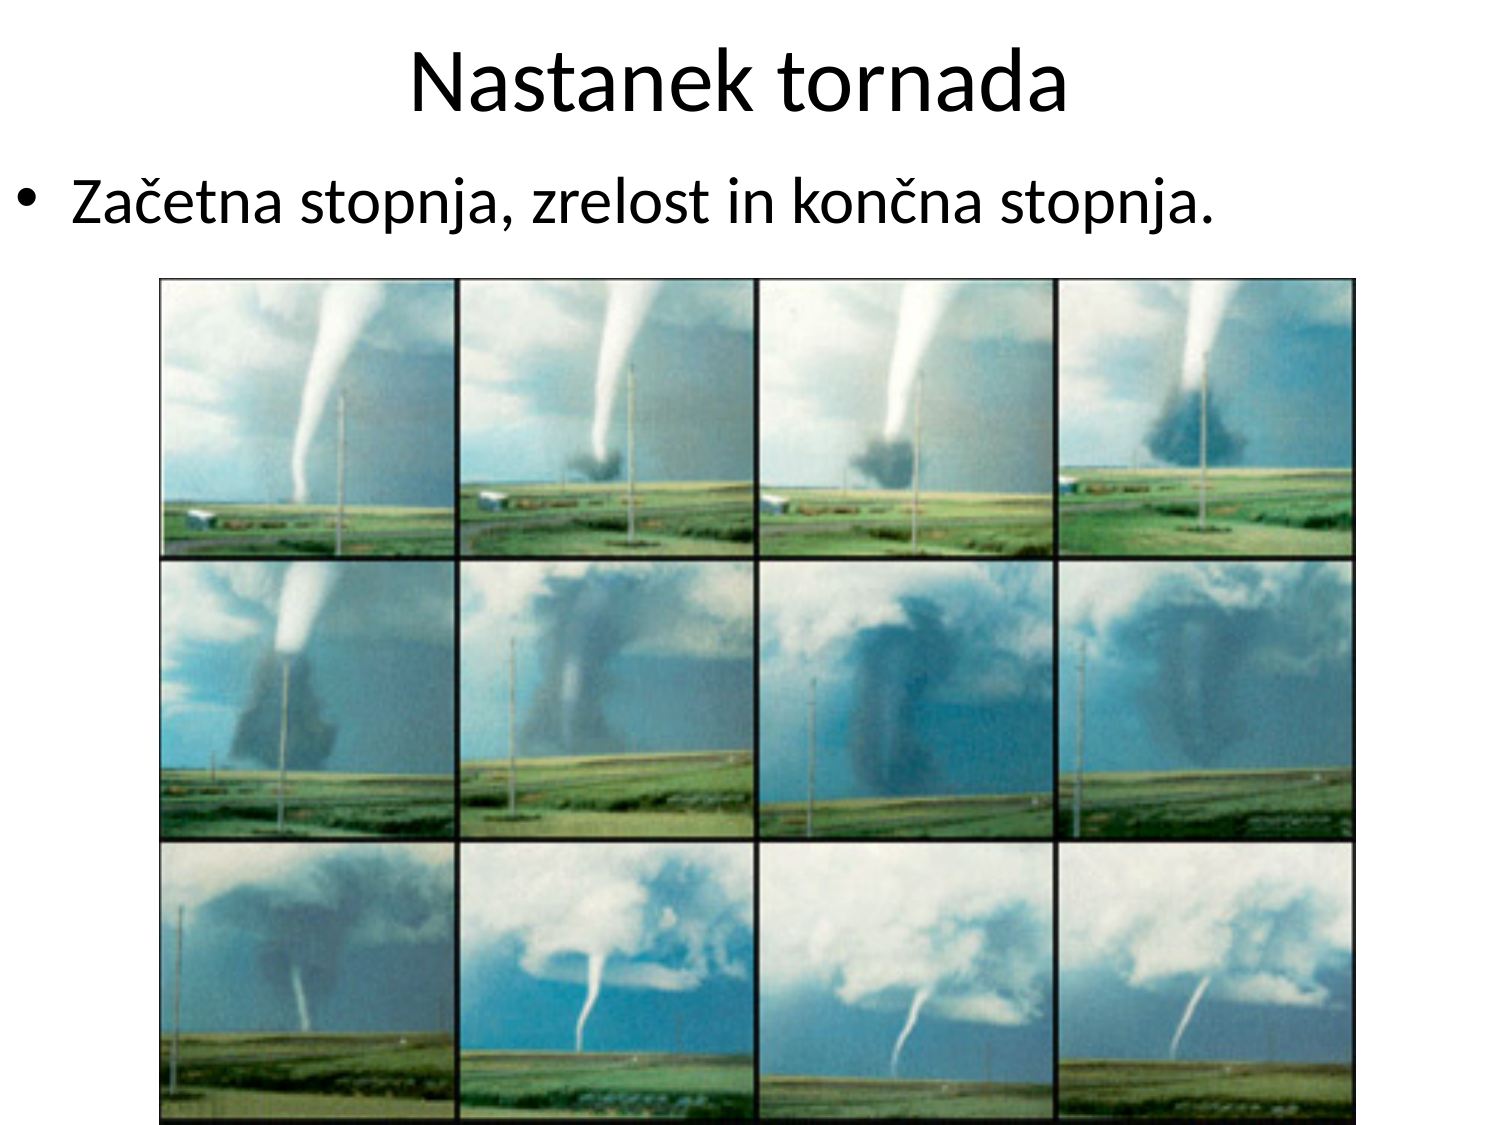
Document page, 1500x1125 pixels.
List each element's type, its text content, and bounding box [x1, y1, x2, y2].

picture [159, 278, 1356, 1125]
list Začetna stopnja, zrelost in končna stopnja. [0, 149, 1350, 809]
title Nastanek tornada [64, 0, 1415, 149]
